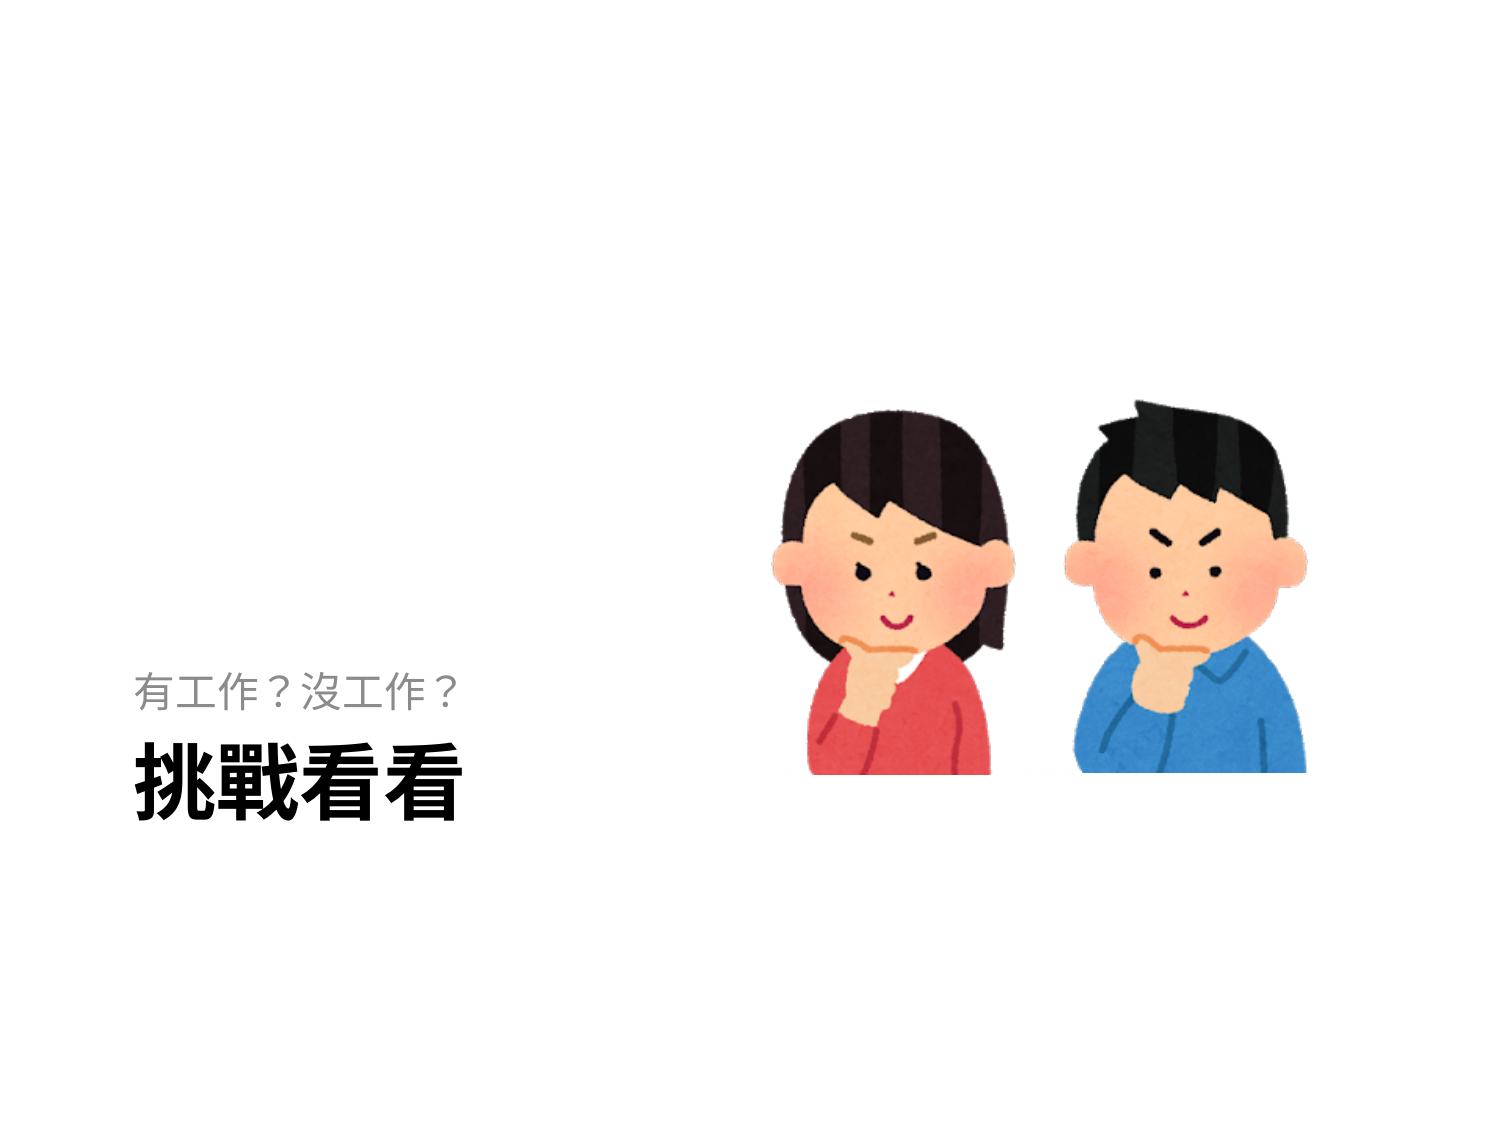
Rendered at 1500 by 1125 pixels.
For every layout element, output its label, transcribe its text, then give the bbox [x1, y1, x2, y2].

title 挑戰看看 [118, 723, 1394, 947]
picture [584, 397, 1500, 775]
list 有工作？沒工作？ [118, 476, 584, 723]
